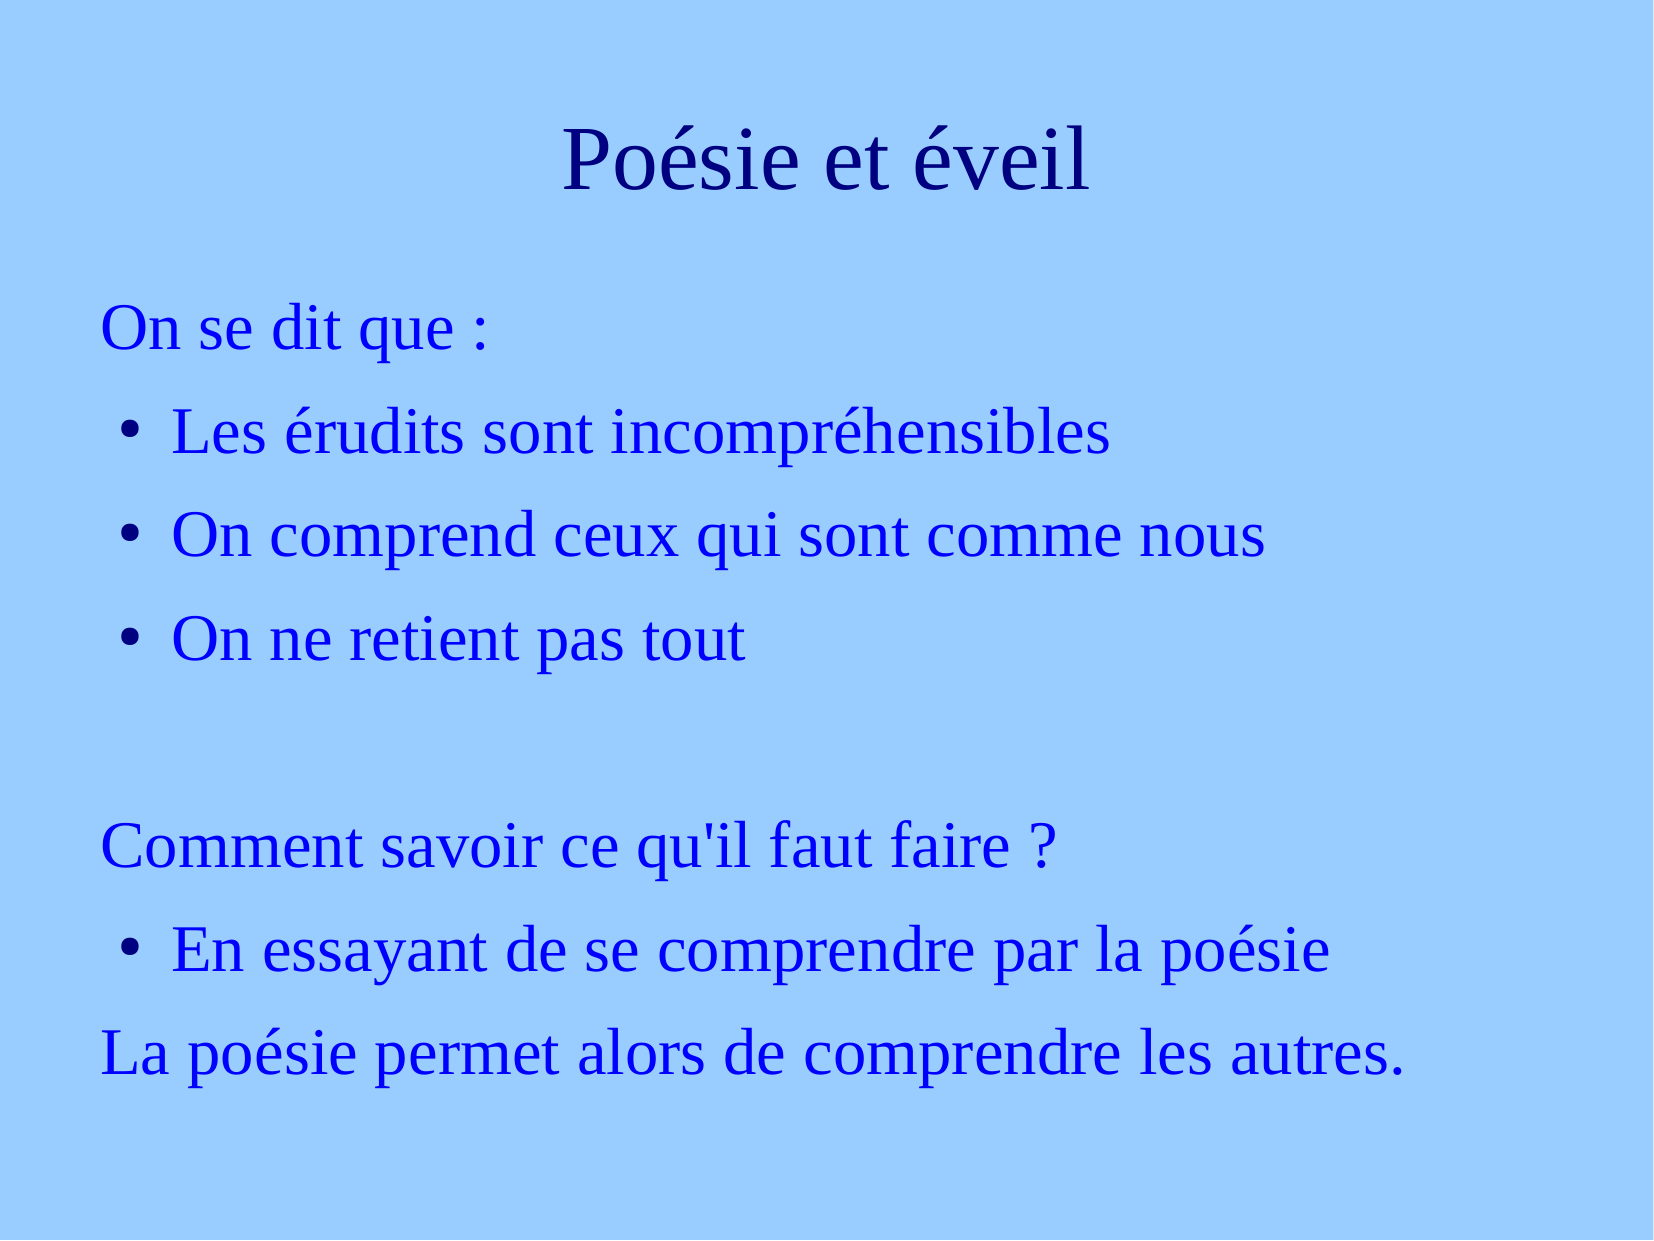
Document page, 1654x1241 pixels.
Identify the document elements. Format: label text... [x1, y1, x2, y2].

title Poésie et éveil [82, 55, 1571, 263]
list On se dit que : Les érudits sont incompréhensibles On comprend ceux qui sont comme nous On ne retient pas tout Comment savoir ce qu'il faut faire ? En essayant de se comprendre par la poésie La poésie permet alors de comprendre les autres. [82, 290, 1571, 1090]
